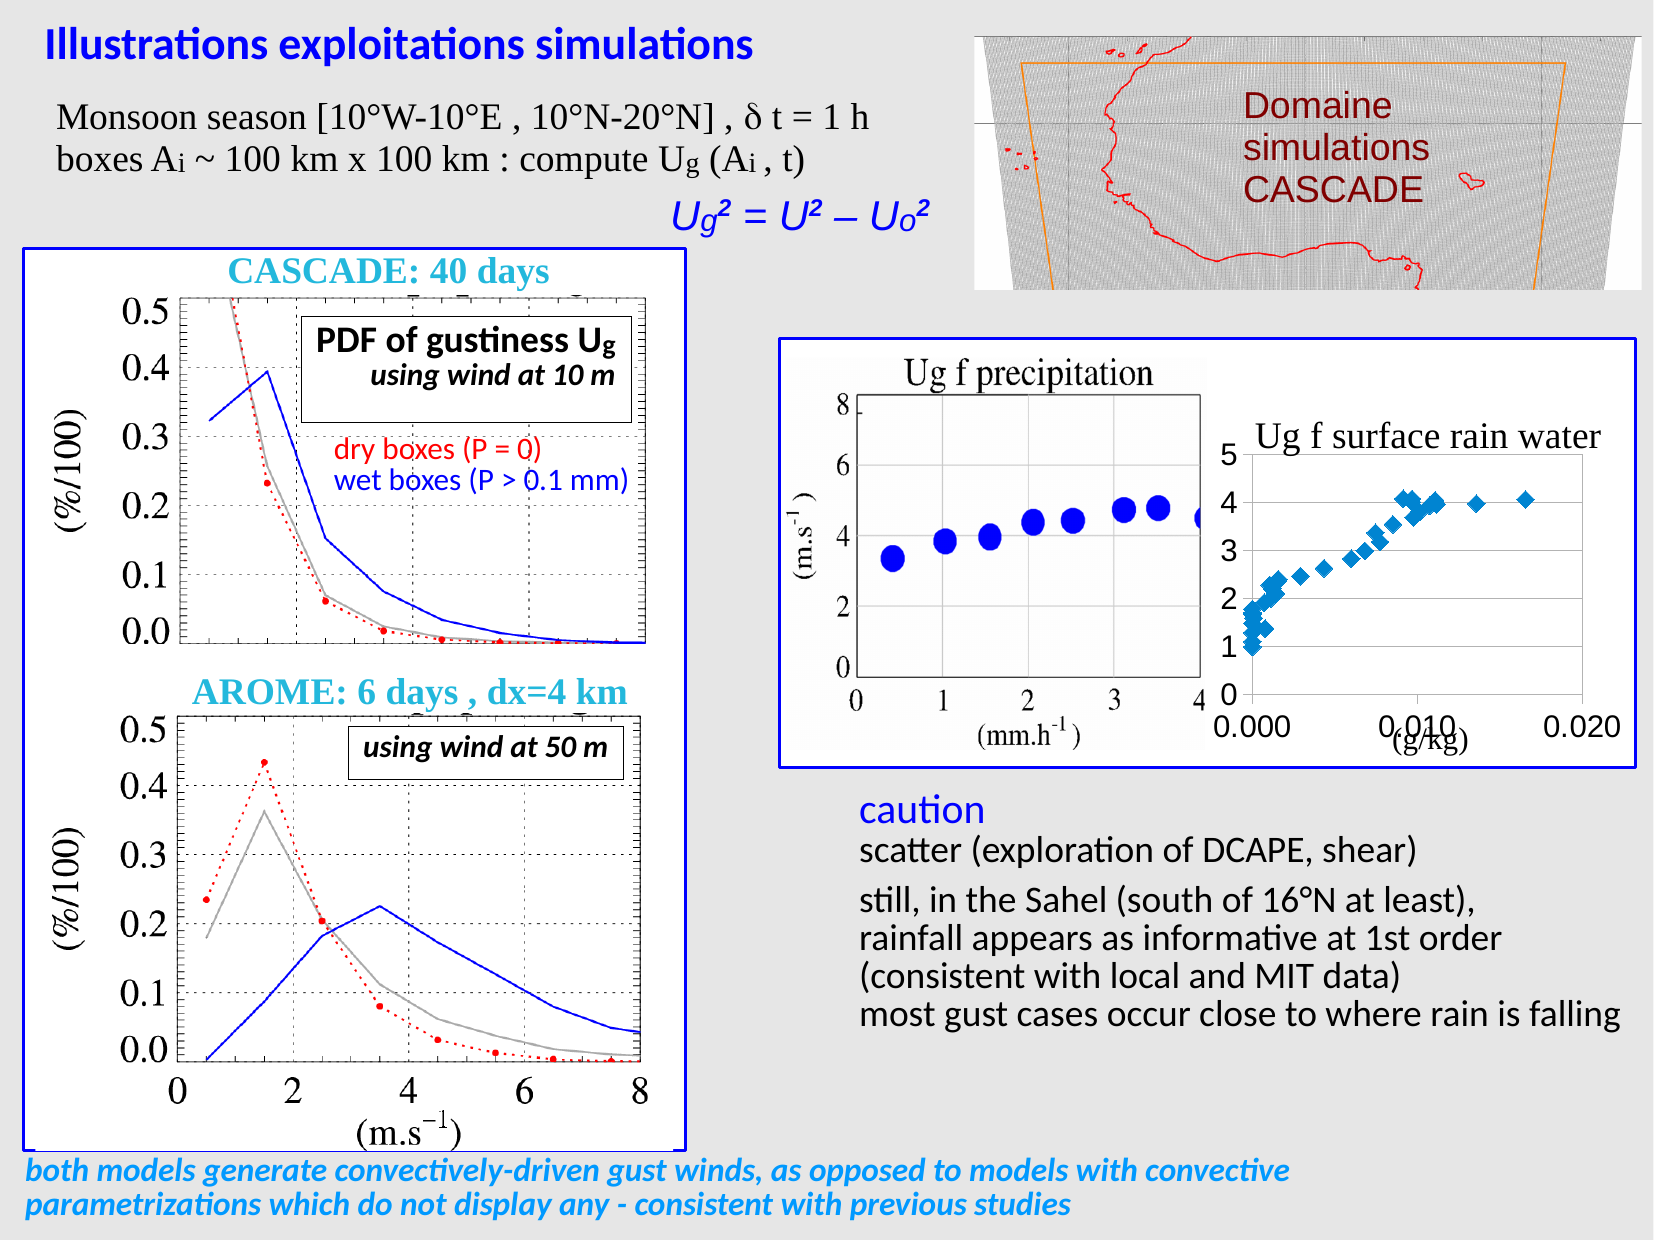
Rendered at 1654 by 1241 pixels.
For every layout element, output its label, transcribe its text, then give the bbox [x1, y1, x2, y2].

chart [1204, 431, 1630, 751]
text_box AROME: 6 days , dx=4 km [177, 663, 785, 734]
picture [35, 295, 674, 644]
text_box (g/kg) [1377, 714, 1485, 791]
text_box caution scatter (exploration of DCAPE, shear) still, in the Sahel (south of 16°N at least), rainfall appears as informative at 1st order (consistent with local and MIT data) most gust cases occur close to where rain is falling [844, 785, 1649, 1096]
text_box using wind at 50 m [348, 734, 624, 780]
text_box PDF of gustiness Ug using wind at 10 m [301, 316, 632, 423]
picture [35, 713, 674, 1149]
text_box both models generate convectively-driven gust winds, as opposed to models with convective parametrizations which do not display any - consistent with previous studies [10, 1149, 1505, 1241]
text_box Ug2 = U2 – Uo2 [655, 183, 963, 241]
picture [785, 357, 1207, 751]
text_box [779, 338, 1636, 768]
text_box Ug f surface rain water [1240, 407, 1617, 464]
text_box [23, 248, 686, 1149]
text_box dry boxes (P = 0) wet boxes (P > 0.1 mm) [318, 428, 647, 521]
text_box [779, 734, 1377, 768]
text_box Domaine simulations CASCADE [1228, 76, 1456, 218]
text_box Monsoon season [10°W-10°E , 10°N-20°N] , d t = 1 h boxes Ai ~ 100 km x 100 km : compute Ug (Ai , t) [41, 88, 939, 205]
text_box CASCADE: 40 days [212, 242, 721, 319]
text_box [674, 734, 686, 1149]
picture [974, 36, 1642, 290]
text_box Illustrations exploitations simulations [29, 17, 774, 89]
